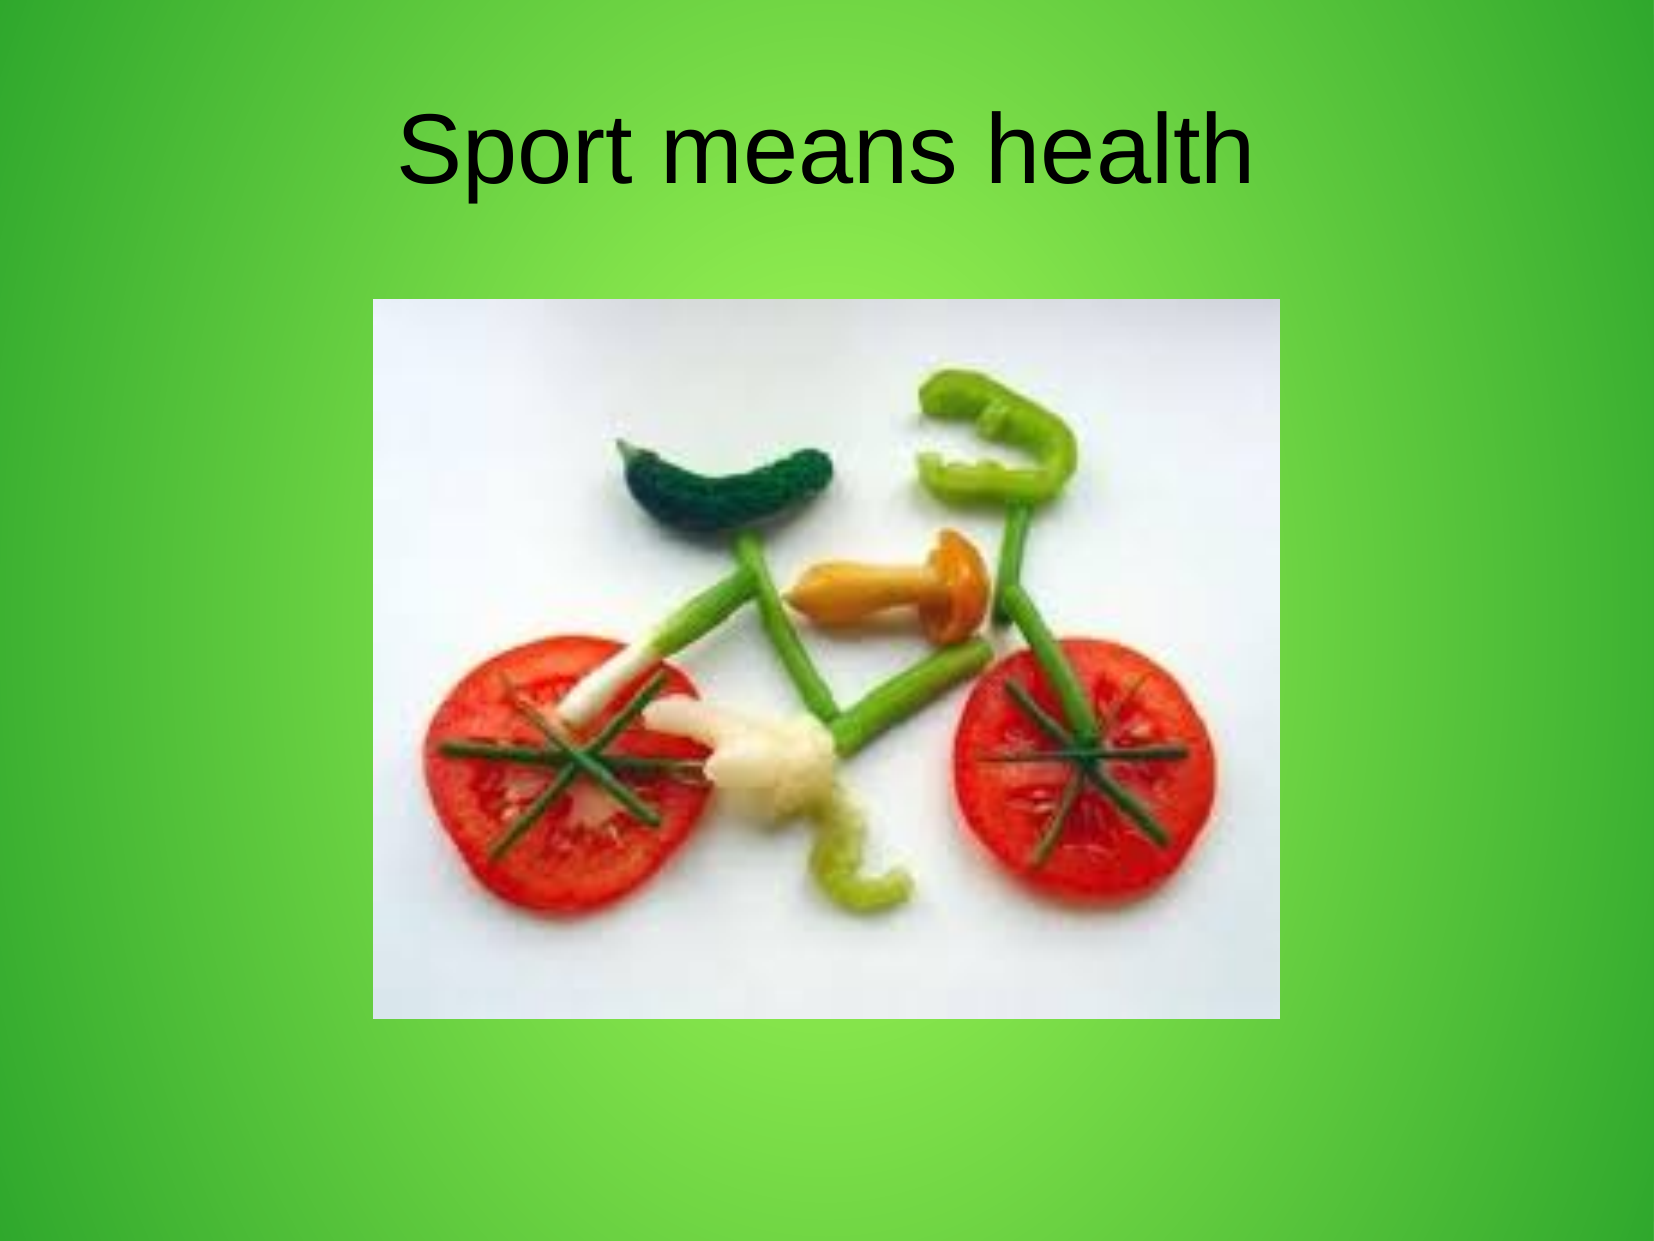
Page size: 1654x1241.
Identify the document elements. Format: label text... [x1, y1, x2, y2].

picture [373, 299, 1280, 1019]
title Sport means health [82, 47, 1571, 252]
